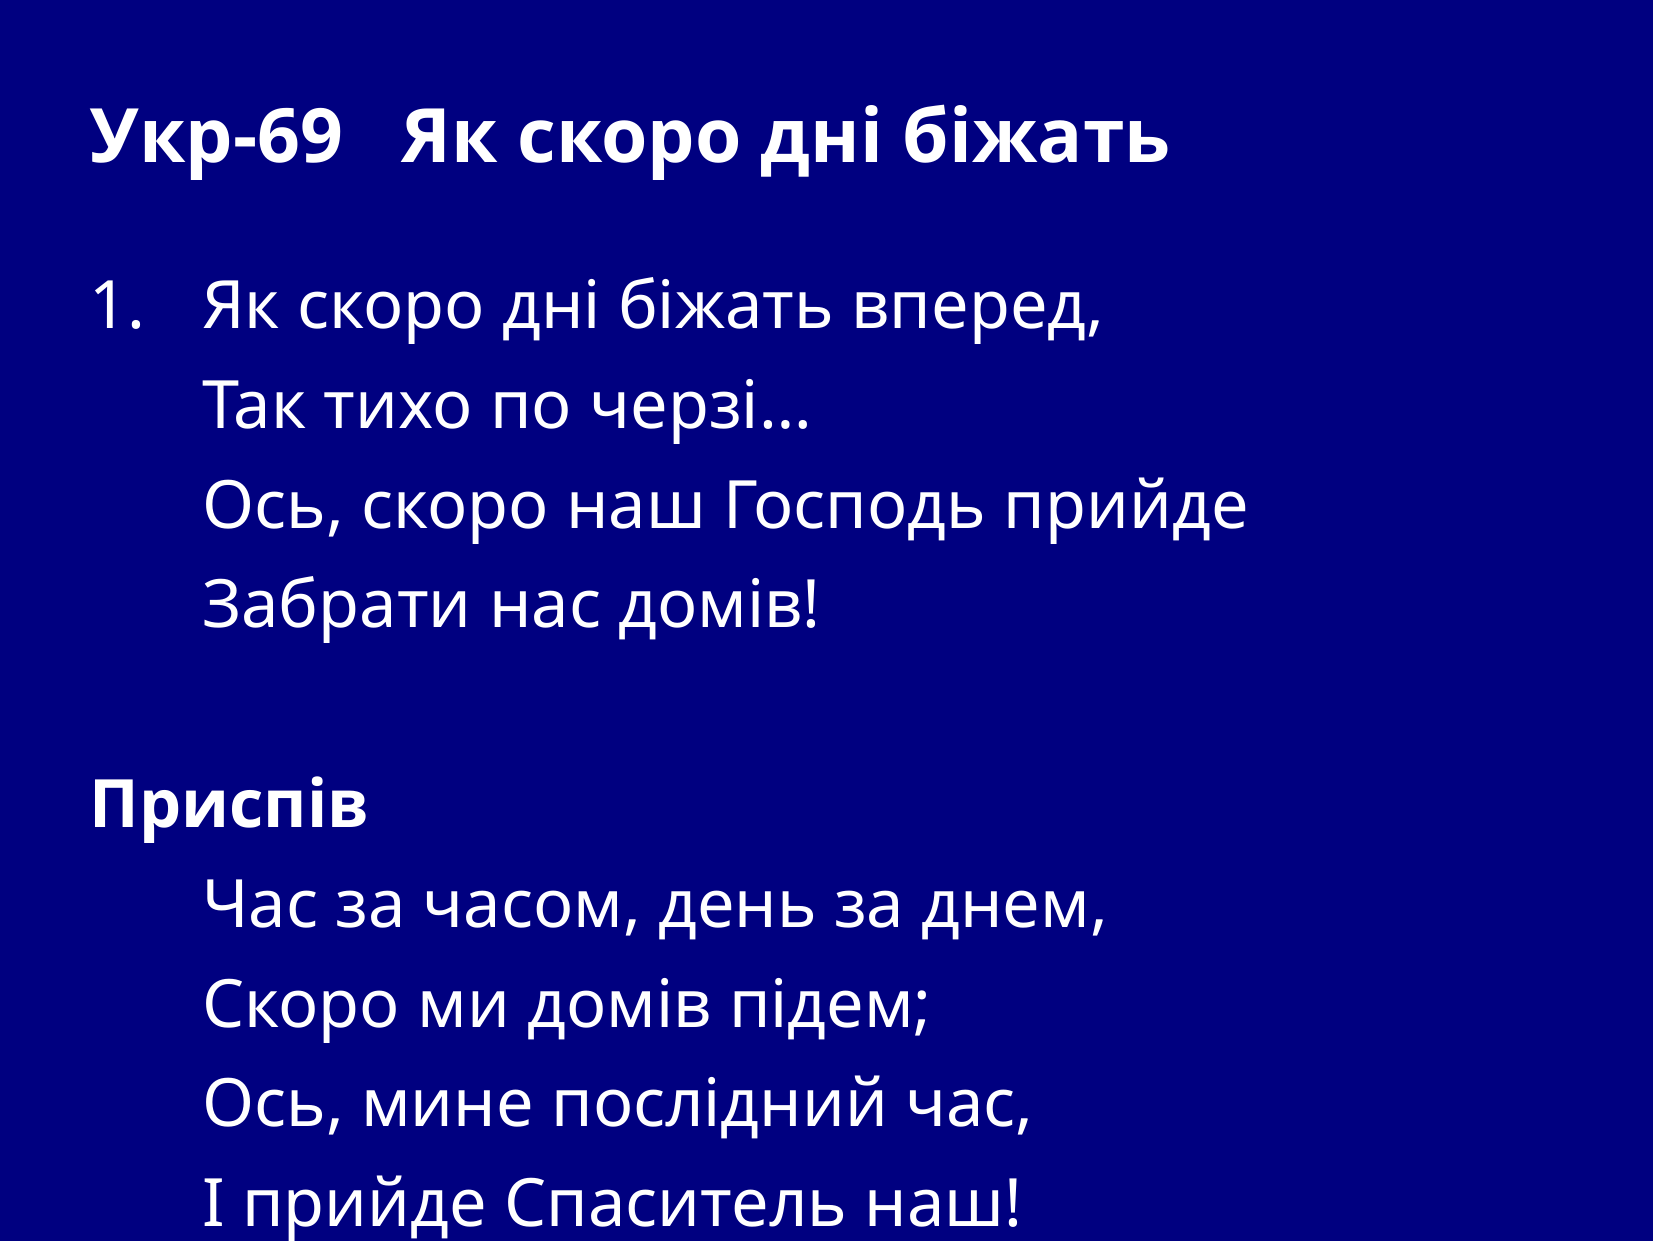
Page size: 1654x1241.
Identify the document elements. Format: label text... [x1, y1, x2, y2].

text_box Укр-69 Як скоро дні біжать [75, 75, 1576, 188]
text_box 1. Як скоро дні біжать вперед, Так тихо по черзі… Ось, скоро наш Господь прийде Забрати нас домів! Приспів Час за часом, день за днем, Скоро ми домів підем; Ось, мине послідний час, І прийде Спаситель наш! [75, 188, 1576, 1163]
